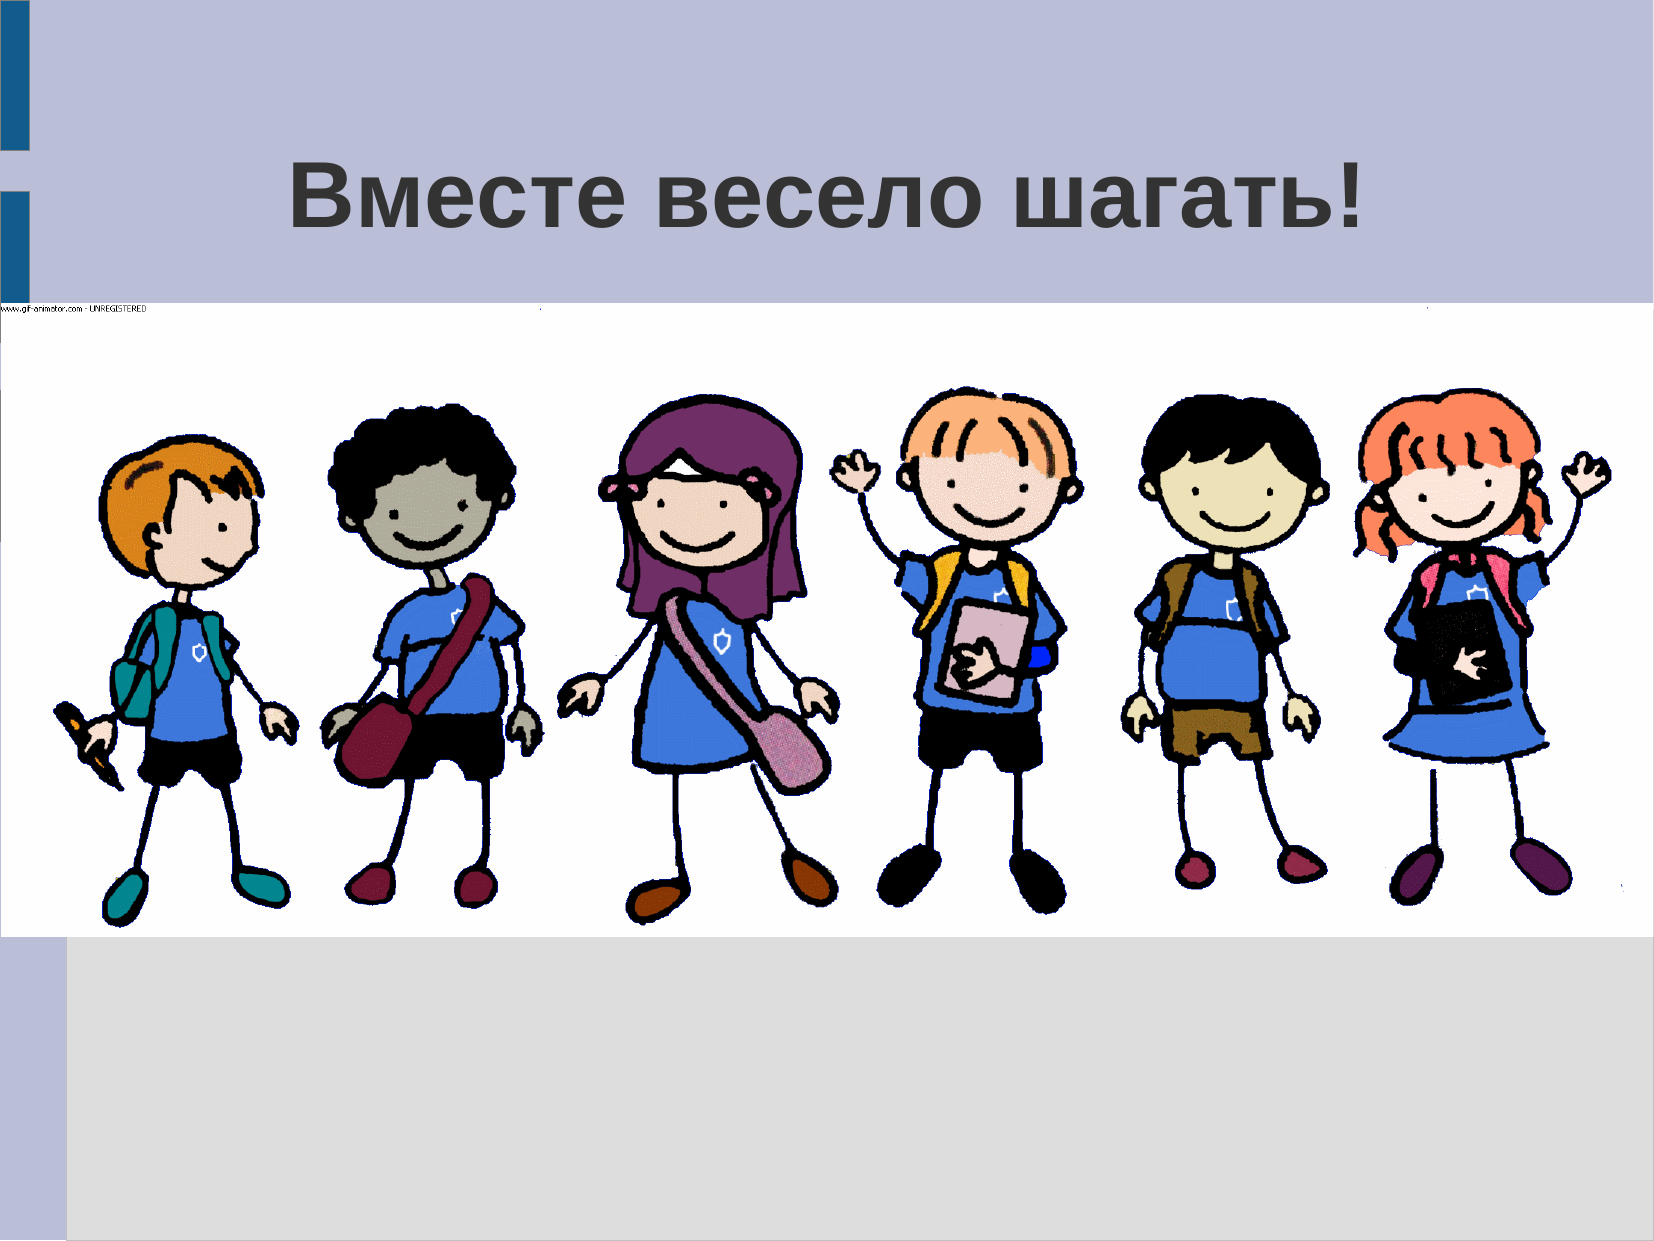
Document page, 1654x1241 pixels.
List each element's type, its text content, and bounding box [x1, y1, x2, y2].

title Вместе весело шагать! [121, 91, 1534, 299]
picture [1, 303, 1654, 937]
